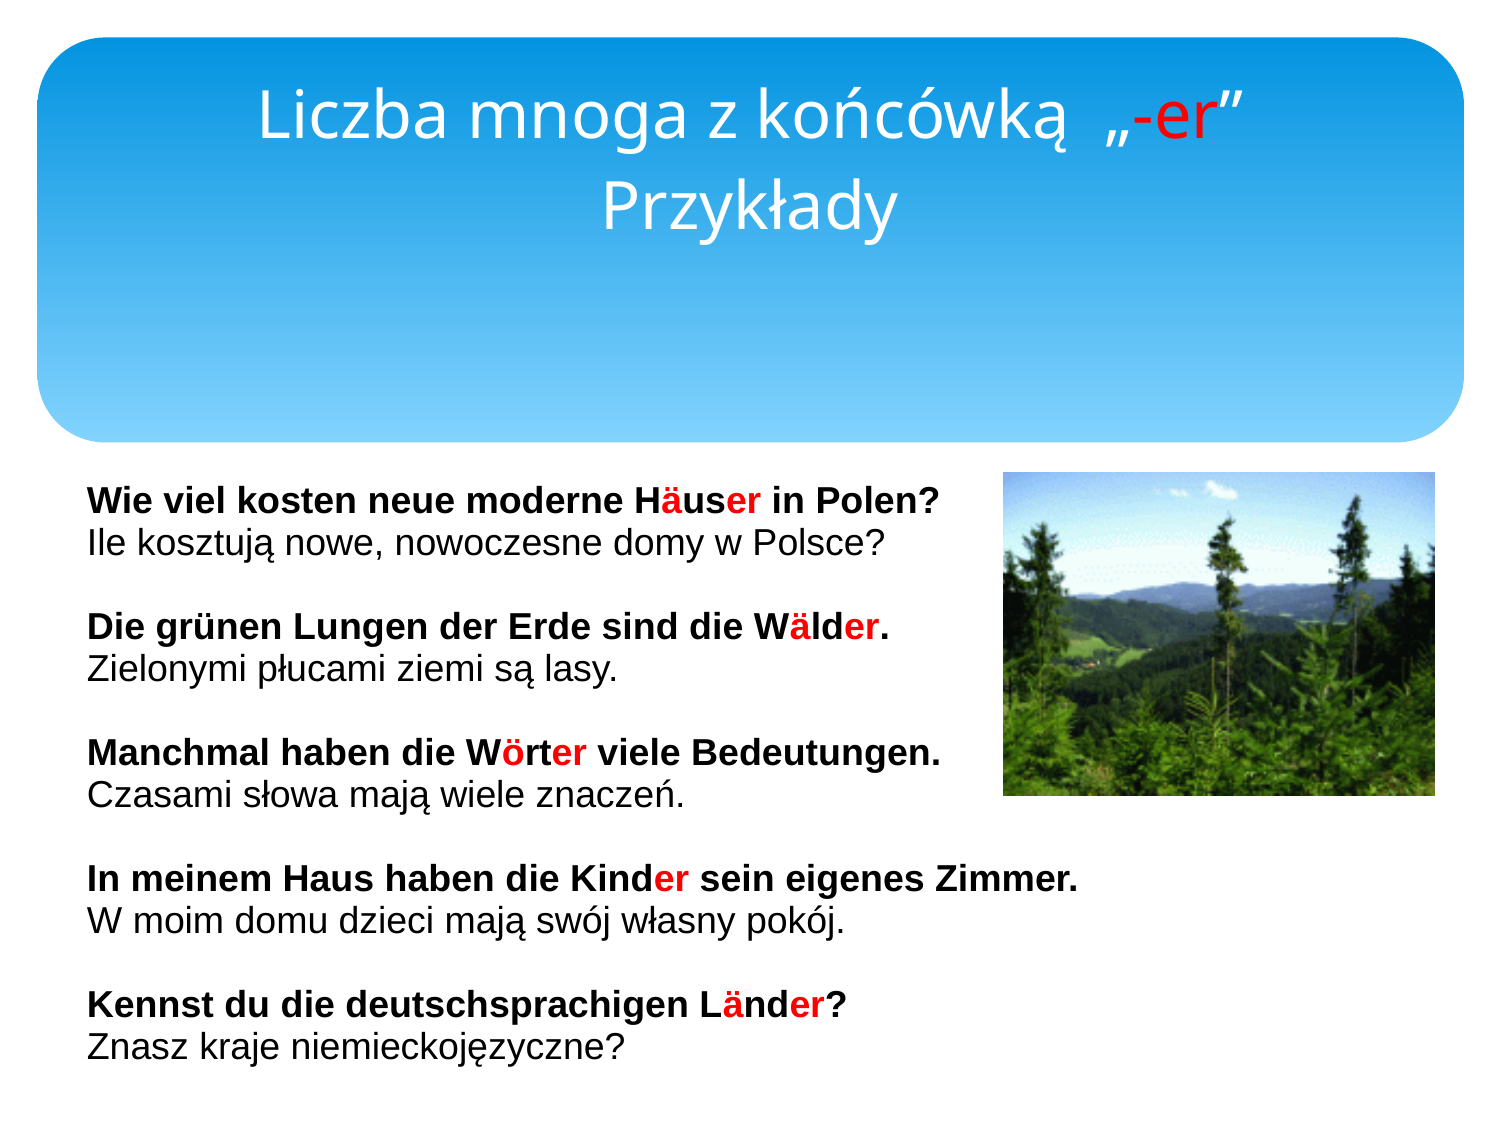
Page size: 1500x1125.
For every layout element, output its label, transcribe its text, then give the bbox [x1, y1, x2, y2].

picture [1003, 472, 1435, 796]
title Liczba mnoga z końcówką „-er” Przykłady [75, 62, 1425, 254]
text_box Wie viel kosten neue moderne Häuser in Polen? Ile kosztują nowe, nowoczesne domy w Polsce? Die grünen Lungen der Erde sind die Wälder. Zielonymi płucami ziemi są lasy. Manchmal haben die Wörter viele Bedeutungen. Czasami słowa mają wiele znaczeń. In meinem Haus haben die Kinder sein eigenes Zimmer. W moim domu dzieci mają swój własny pokój. Kennst du die deutschsprachigen Länder? Znasz kraje niemieckojęzyczne? [72, 472, 1094, 1125]
